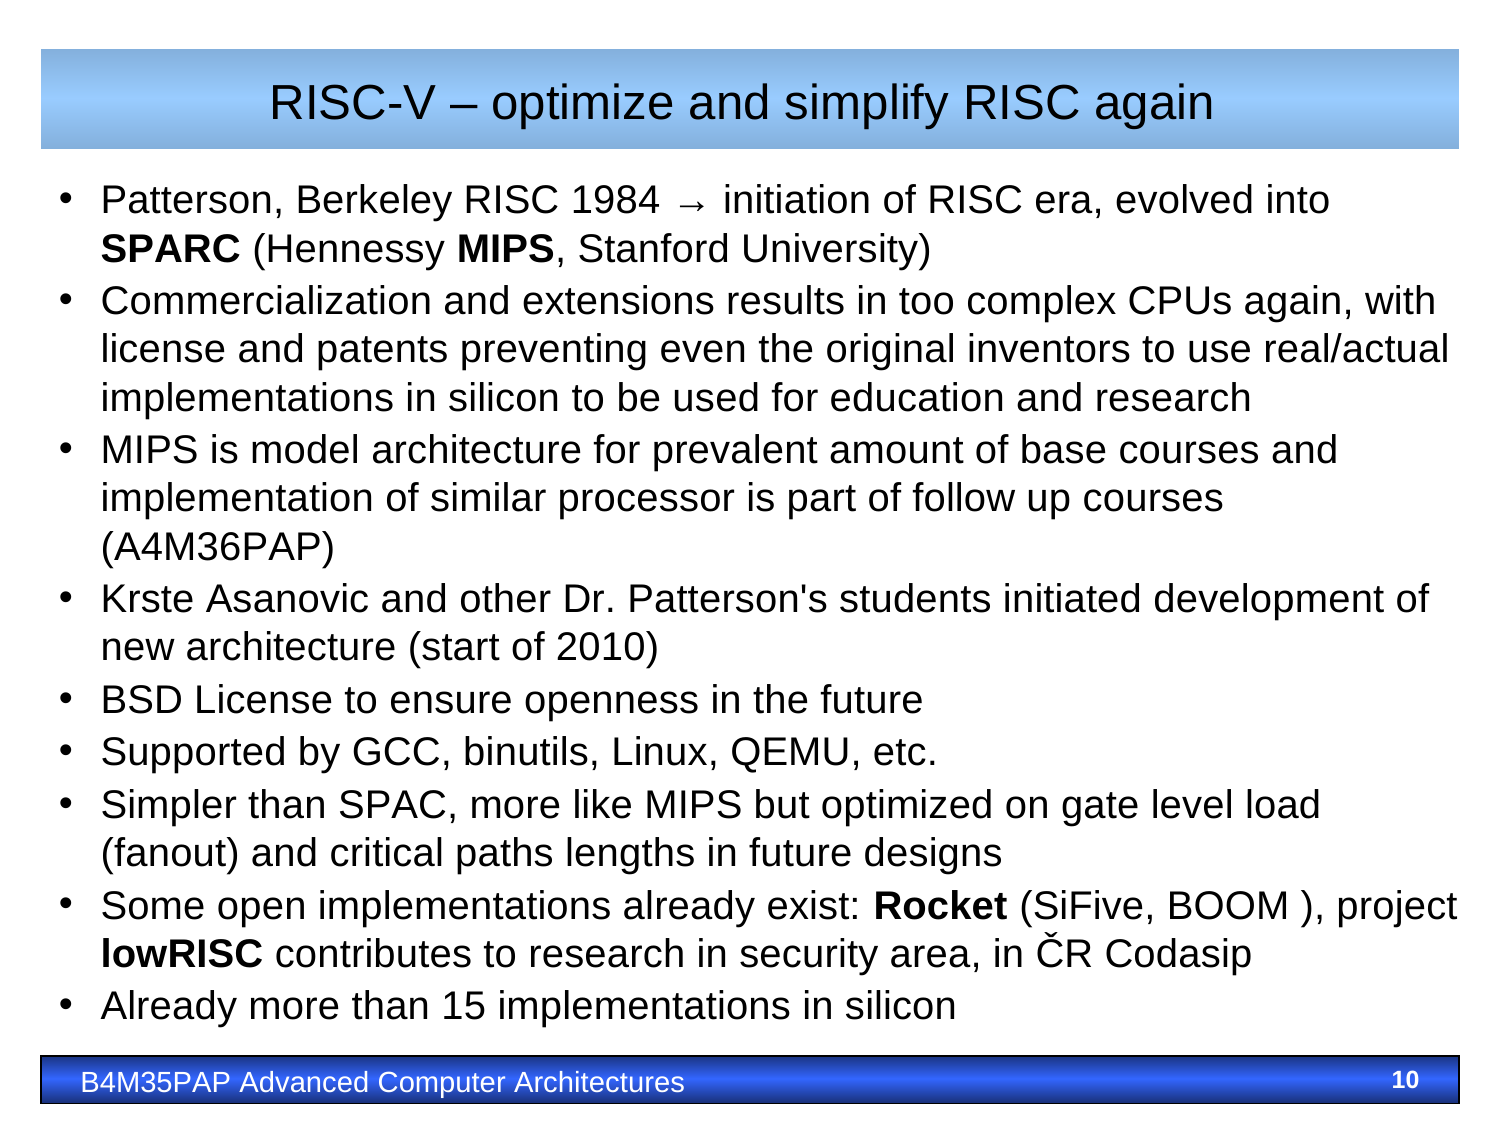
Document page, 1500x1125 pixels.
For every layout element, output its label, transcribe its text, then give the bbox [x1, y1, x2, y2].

list Patterson, Berkeley RISC 1984 → initiation of RISC era, evolved into SPARC (Hennessy MIPS, Stanford University) Commercialization and extensions results in too complex CPUs again, with license and patents preventing even the original inventors to use real/actual implementations in silicon to be used for education and research MIPS is model architecture for prevalent amount of base courses and implementation of similar processor is part of follow up courses (A4M36PAP) Krste Asanovic and other Dr. Patterson's students initiated development of new architecture (start of 2010) BSD License to ensure openness in the future Supported by GCC, binutils, Linux, QEMU, etc. Simpler than SPAC, more like MIPS but optimized on gate level load (fanout) and critical paths lengths in future designs Some open implementations already exist: Rocket (SiFive, BOOM ), project lowRISC contributes to research in security area, in ČR Codasip Already more than 15 implementations in silicon [44, 166, 1475, 1075]
title RISC-V – optimize and simplify RISC again [41, 49, 1459, 149]
